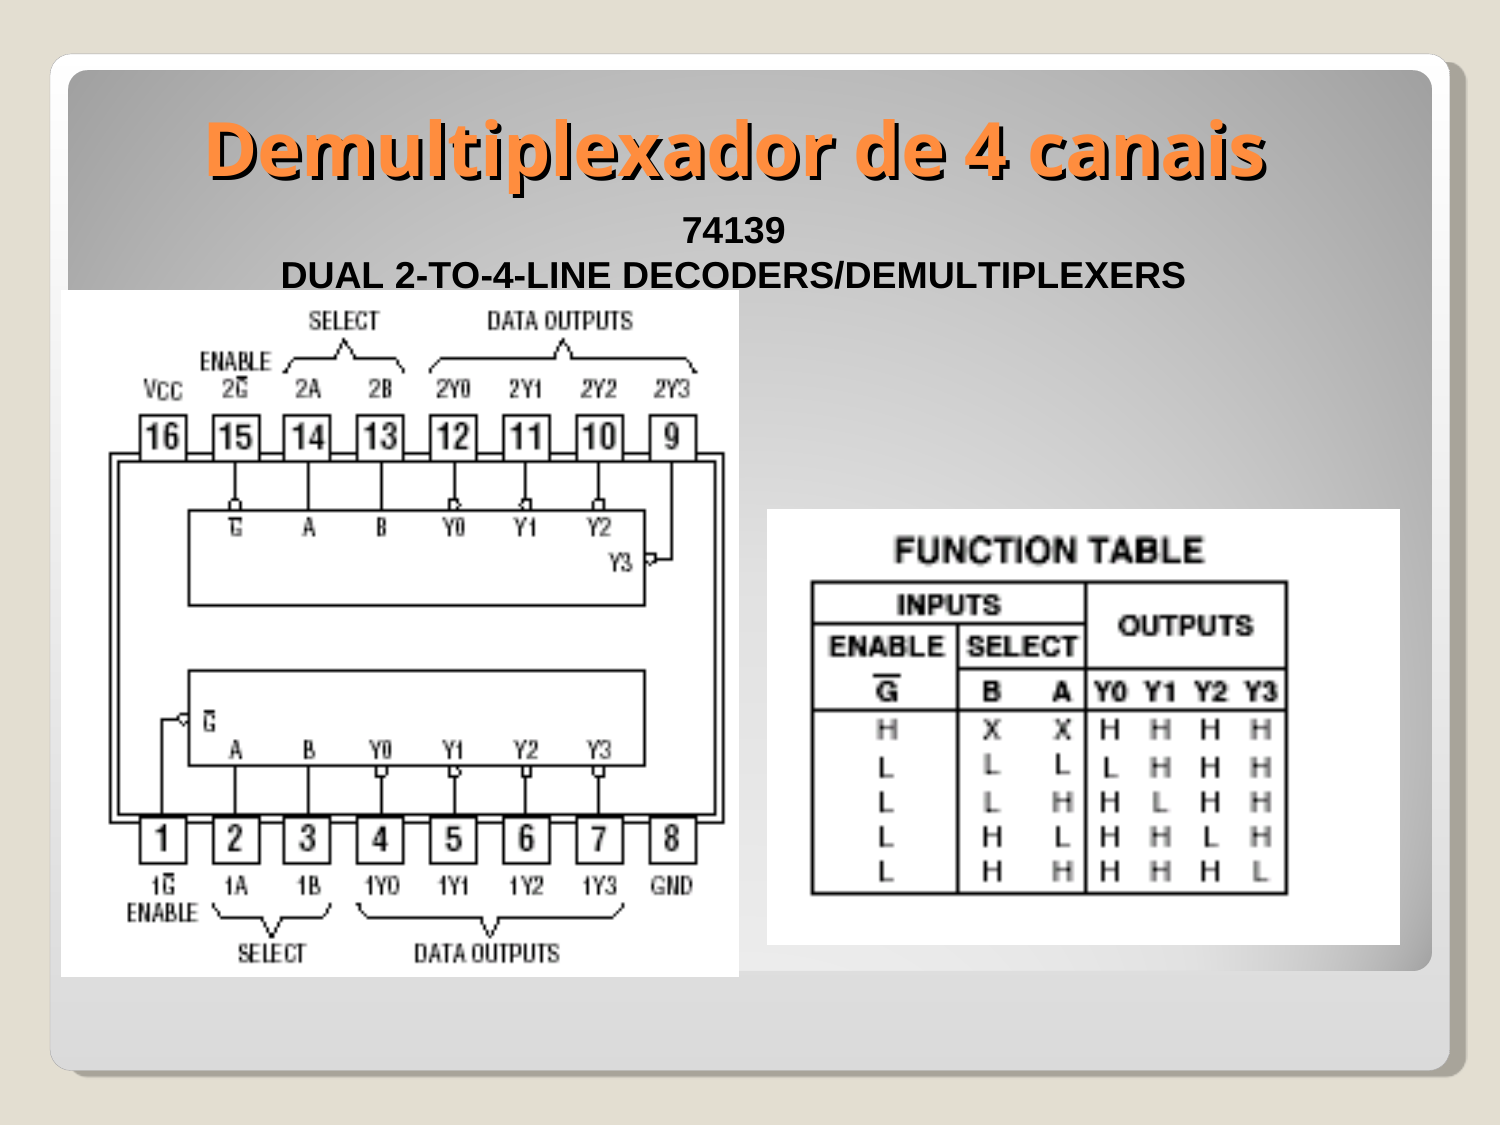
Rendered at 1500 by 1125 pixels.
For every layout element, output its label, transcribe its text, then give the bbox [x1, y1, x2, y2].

text_box Demultiplexador de 4 canais [187, 93, 1463, 223]
picture [61, 69, 1433, 977]
text_box 74139 DUAL 2-TO-4-LINE DECODERS/DEMULTIPLEXERS [265, 223, 1202, 304]
